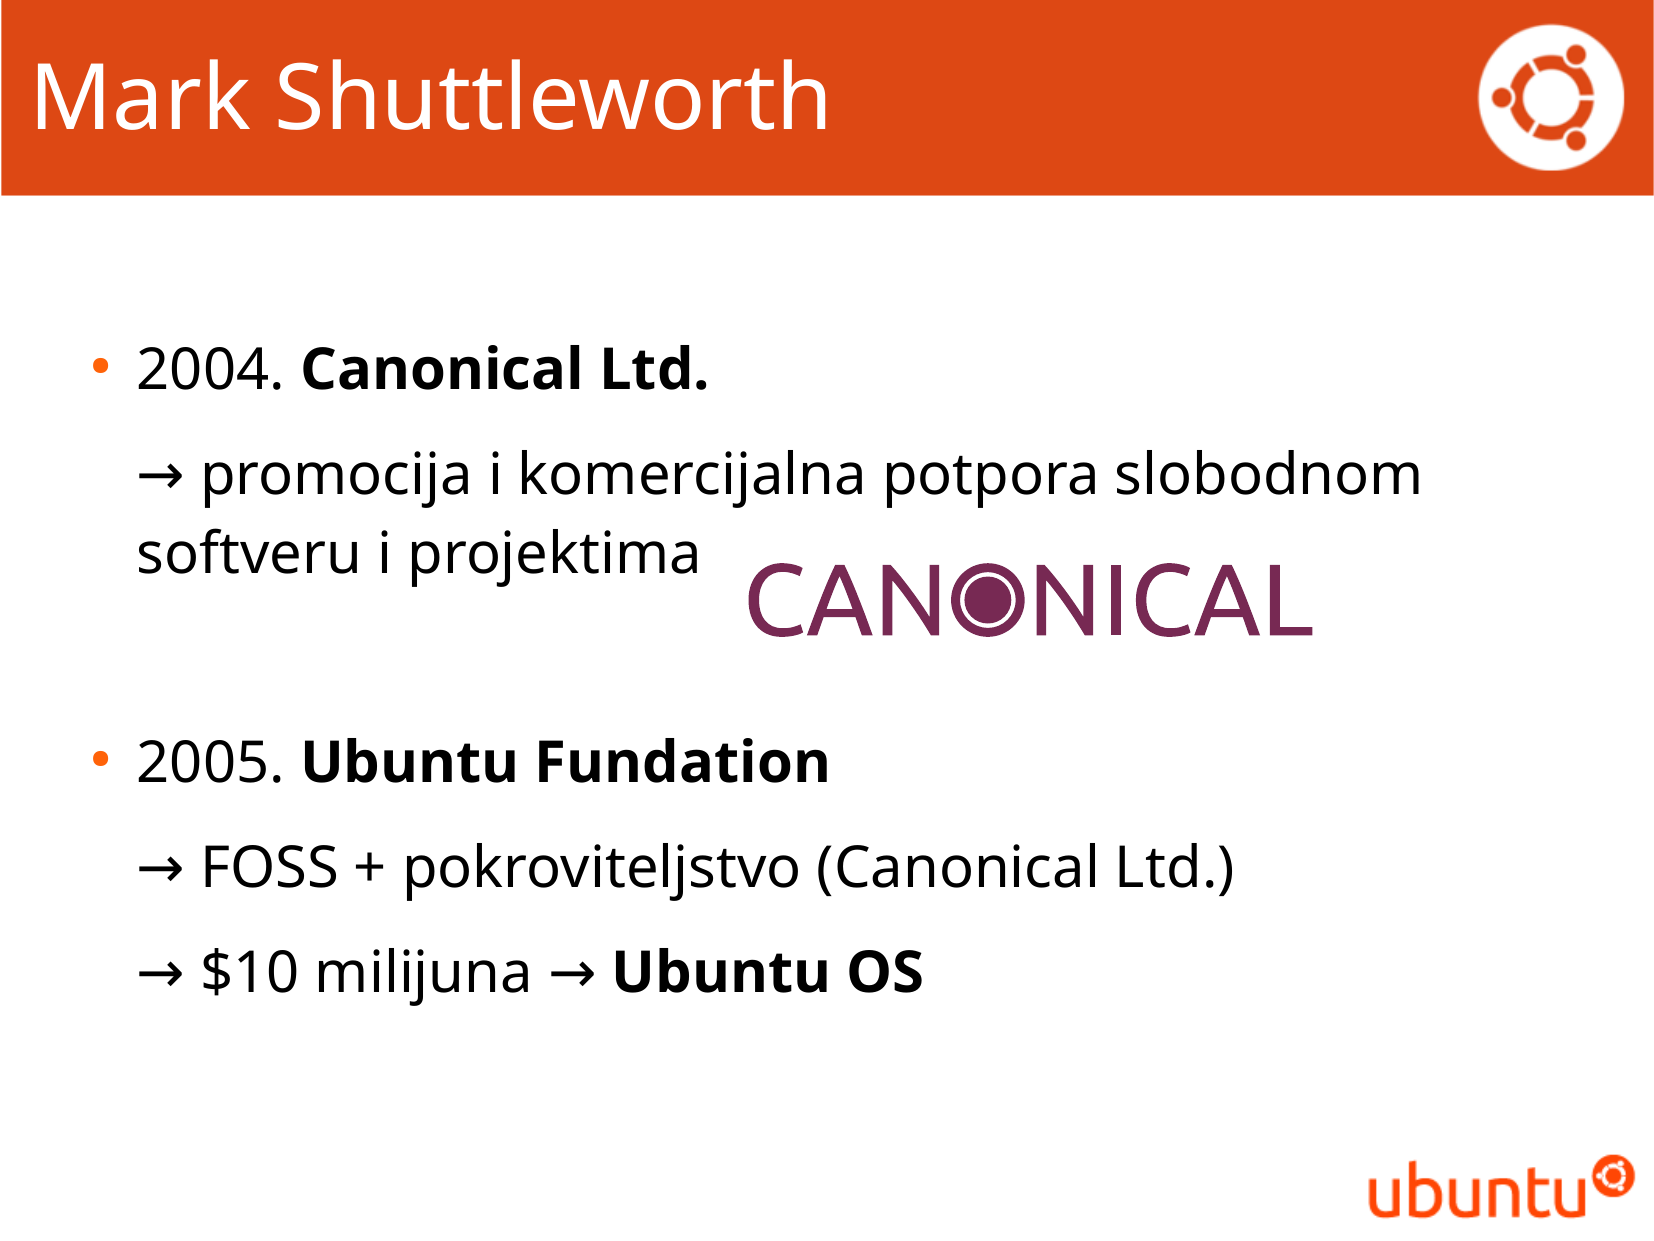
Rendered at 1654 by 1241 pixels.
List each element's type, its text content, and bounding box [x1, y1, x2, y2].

list 2004. Canonical Ltd. → promocija i komercijalna potpora slobodnom softveru i projektima 2005. Ubuntu Fundation → FOSS + pokroviteljstvo (Canonical Ltd.) → $10 milijuna → Ubuntu OS [75, 327, 1564, 1013]
title Mark Shuttleworth [29, 0, 1459, 198]
picture [0, 0, 1654, 1241]
